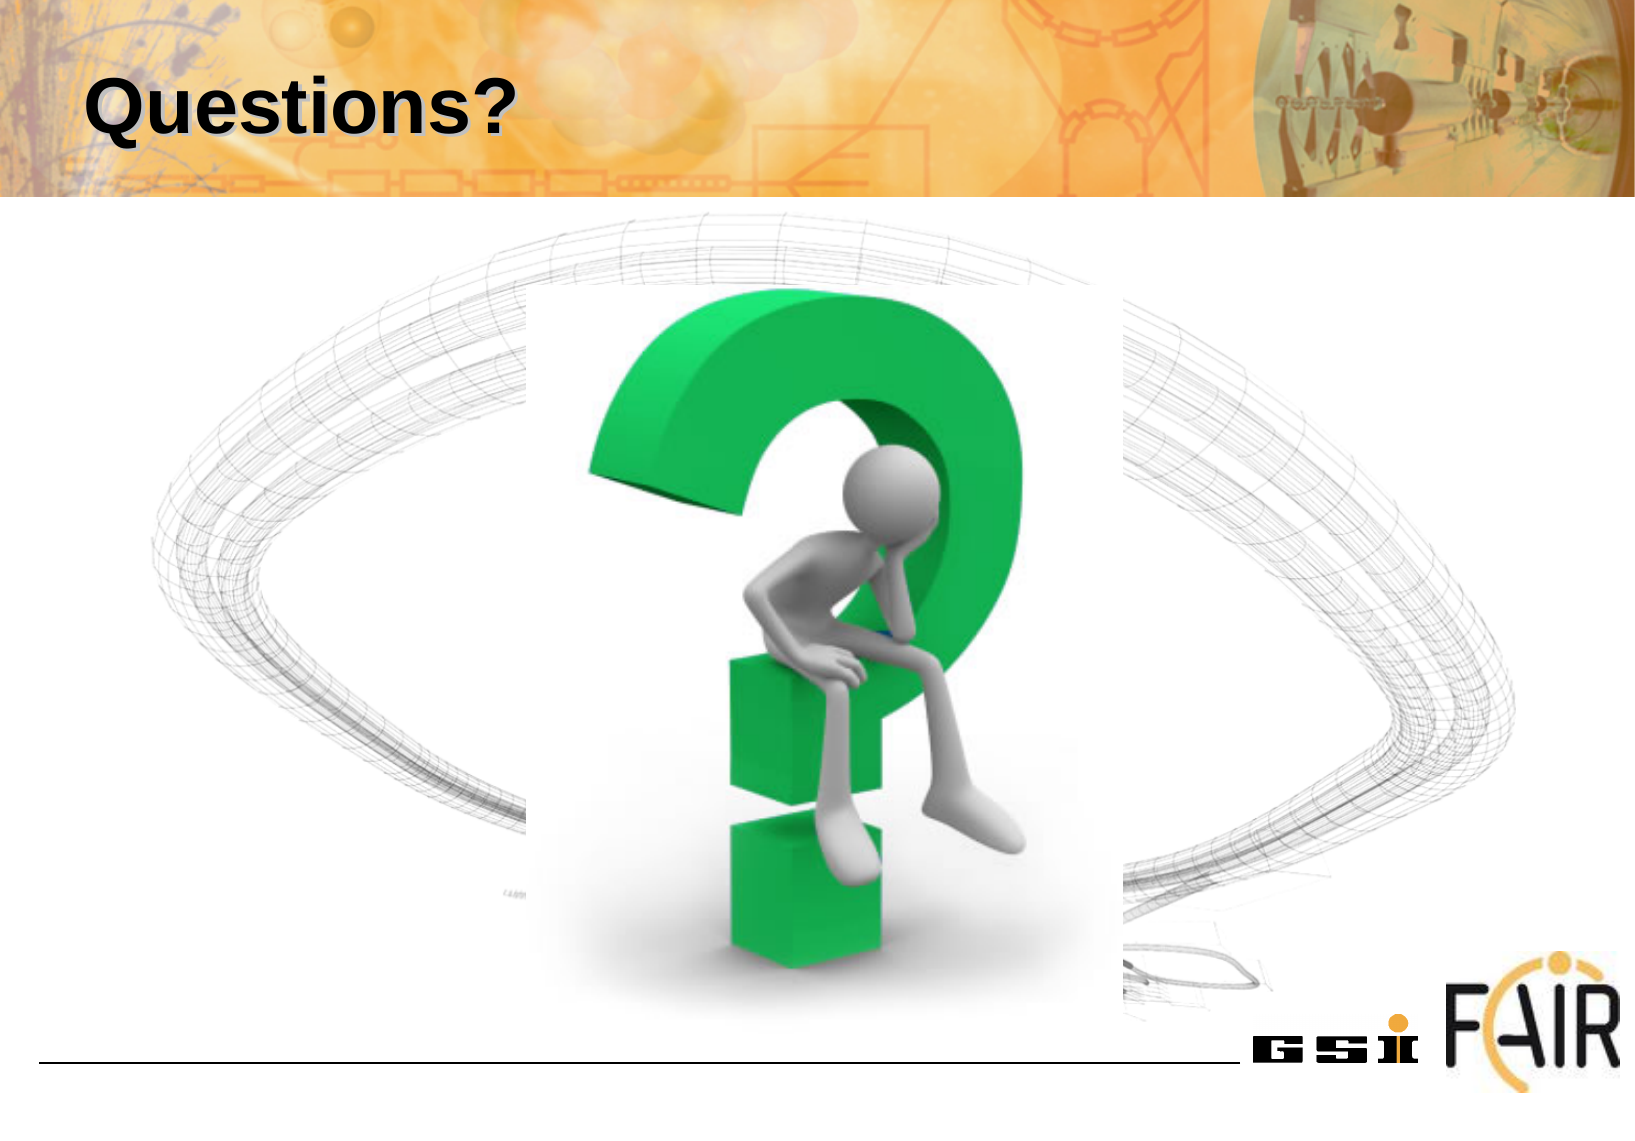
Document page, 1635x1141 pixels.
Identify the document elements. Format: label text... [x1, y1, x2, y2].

picture [125, 205, 1620, 1093]
title Questions? [68, 12, 1570, 191]
picture [0, 0, 1635, 197]
